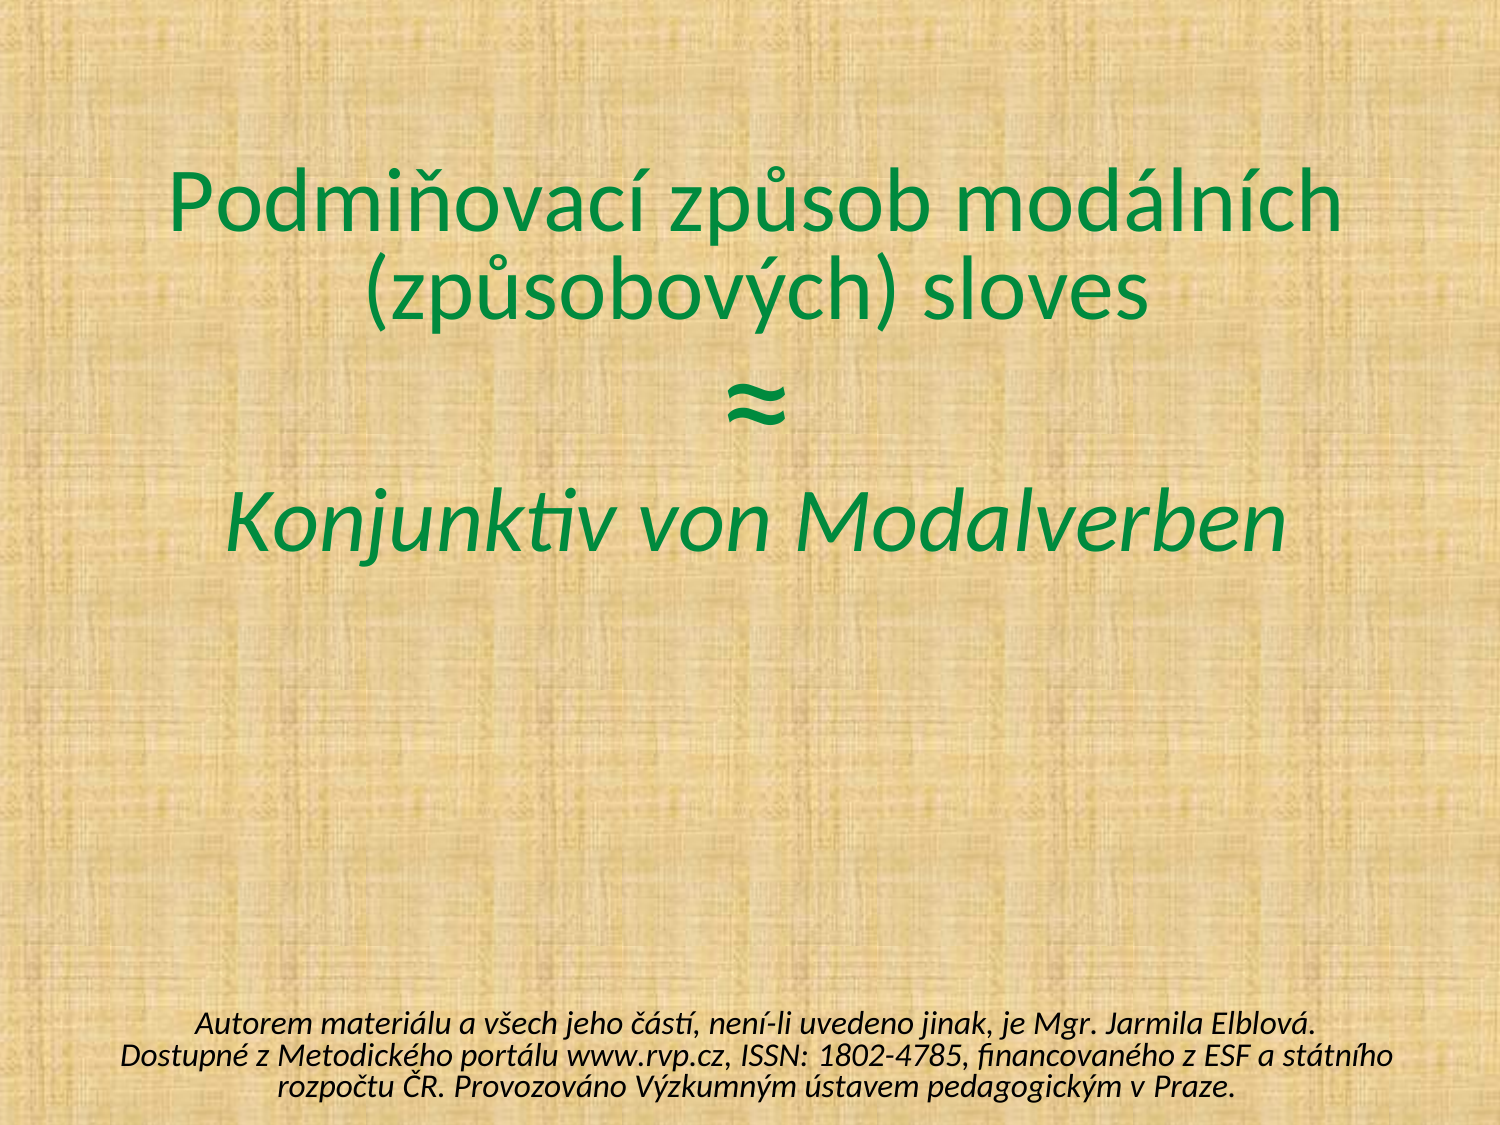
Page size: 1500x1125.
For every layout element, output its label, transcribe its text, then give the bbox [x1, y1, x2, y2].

title Podmiňovací způsob modálních (způsobových) sloves ≈ Konjunktiv von Modalverben Autorem materiálu a všech jeho částí, není-li uvedeno jinak, je Mgr. Jarmila Elblová. Dostupné z Metodického portálu www.rvp.cz, ISSN: 1802-4785, financovaného z ESF a státního rozpočtu ČR. Provozováno Výzkumným ústavem pedagogickým v Praze. [82, 140, 1433, 1125]
picture [0, 0, 1500, 1125]
